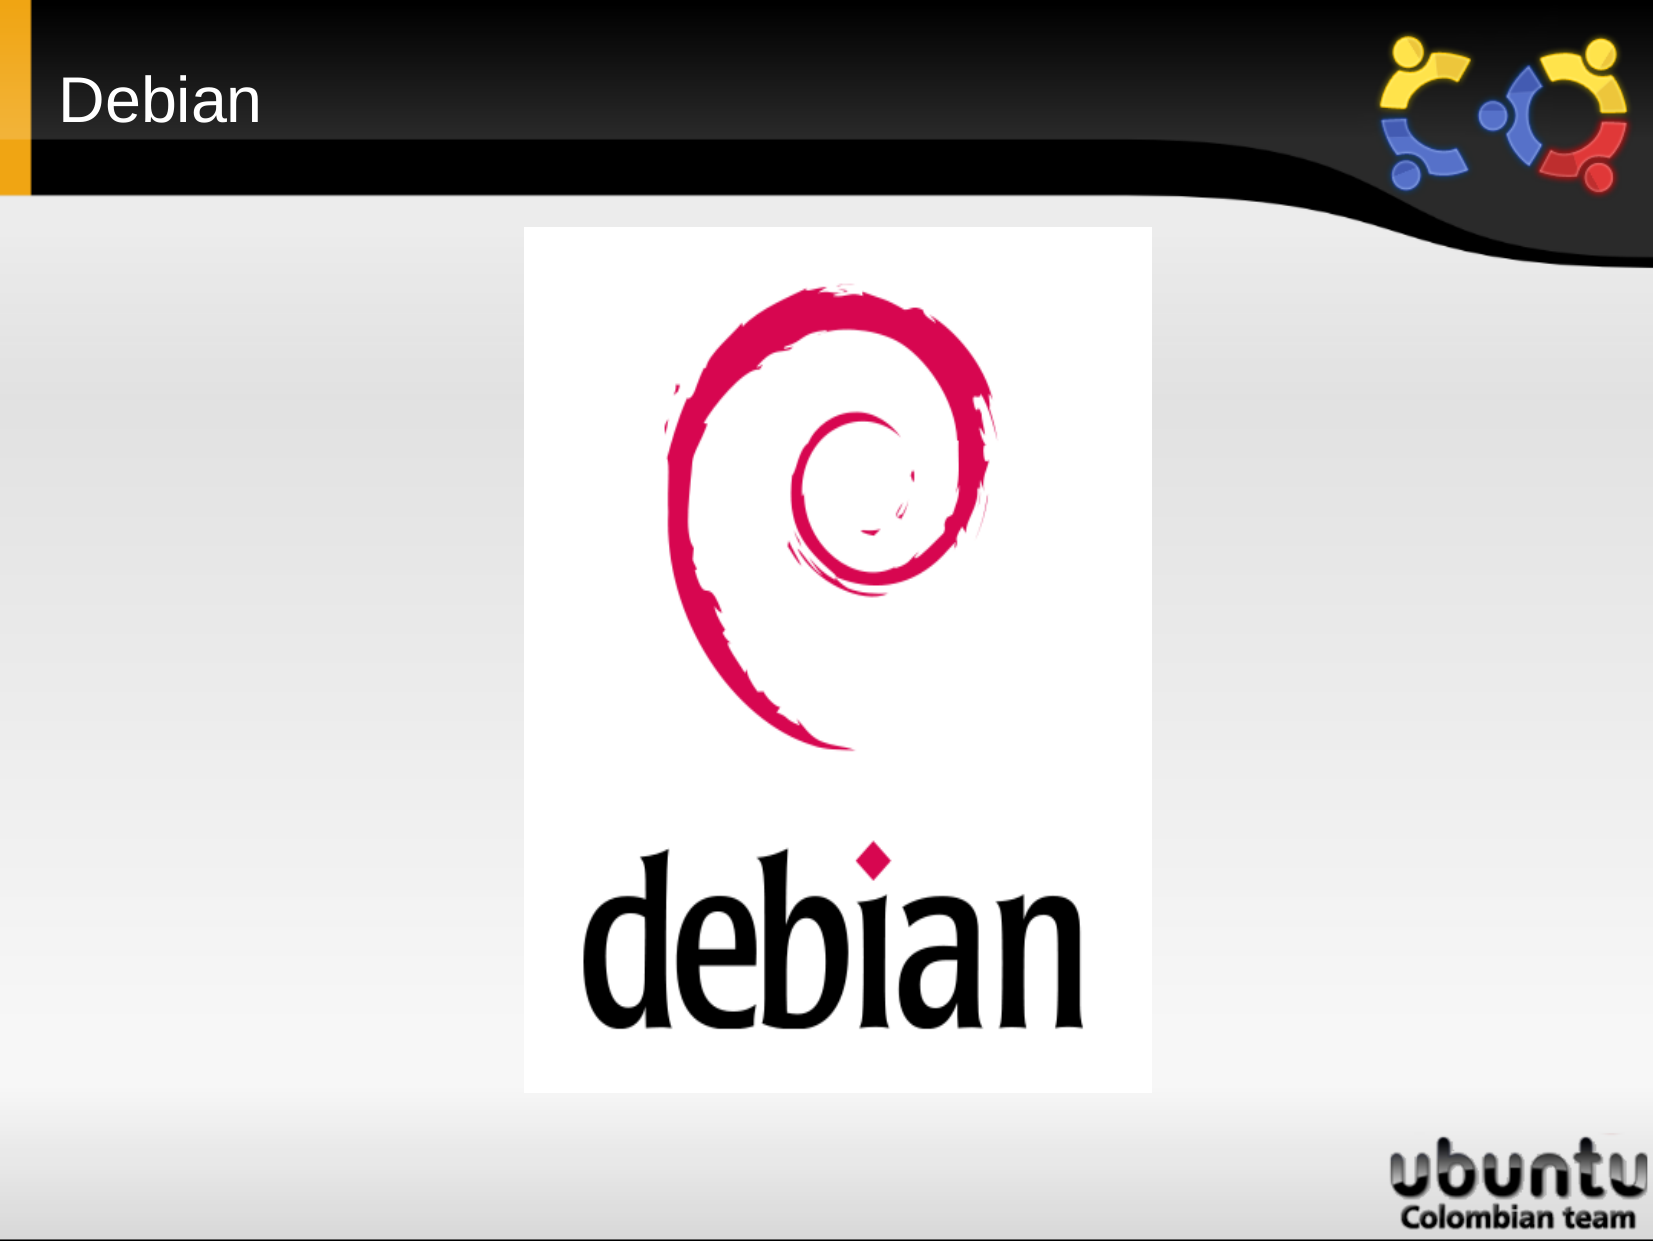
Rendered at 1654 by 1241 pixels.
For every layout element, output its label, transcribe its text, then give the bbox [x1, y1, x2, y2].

title Debian [59, 41, 1376, 160]
picture [0, 0, 1653, 1241]
